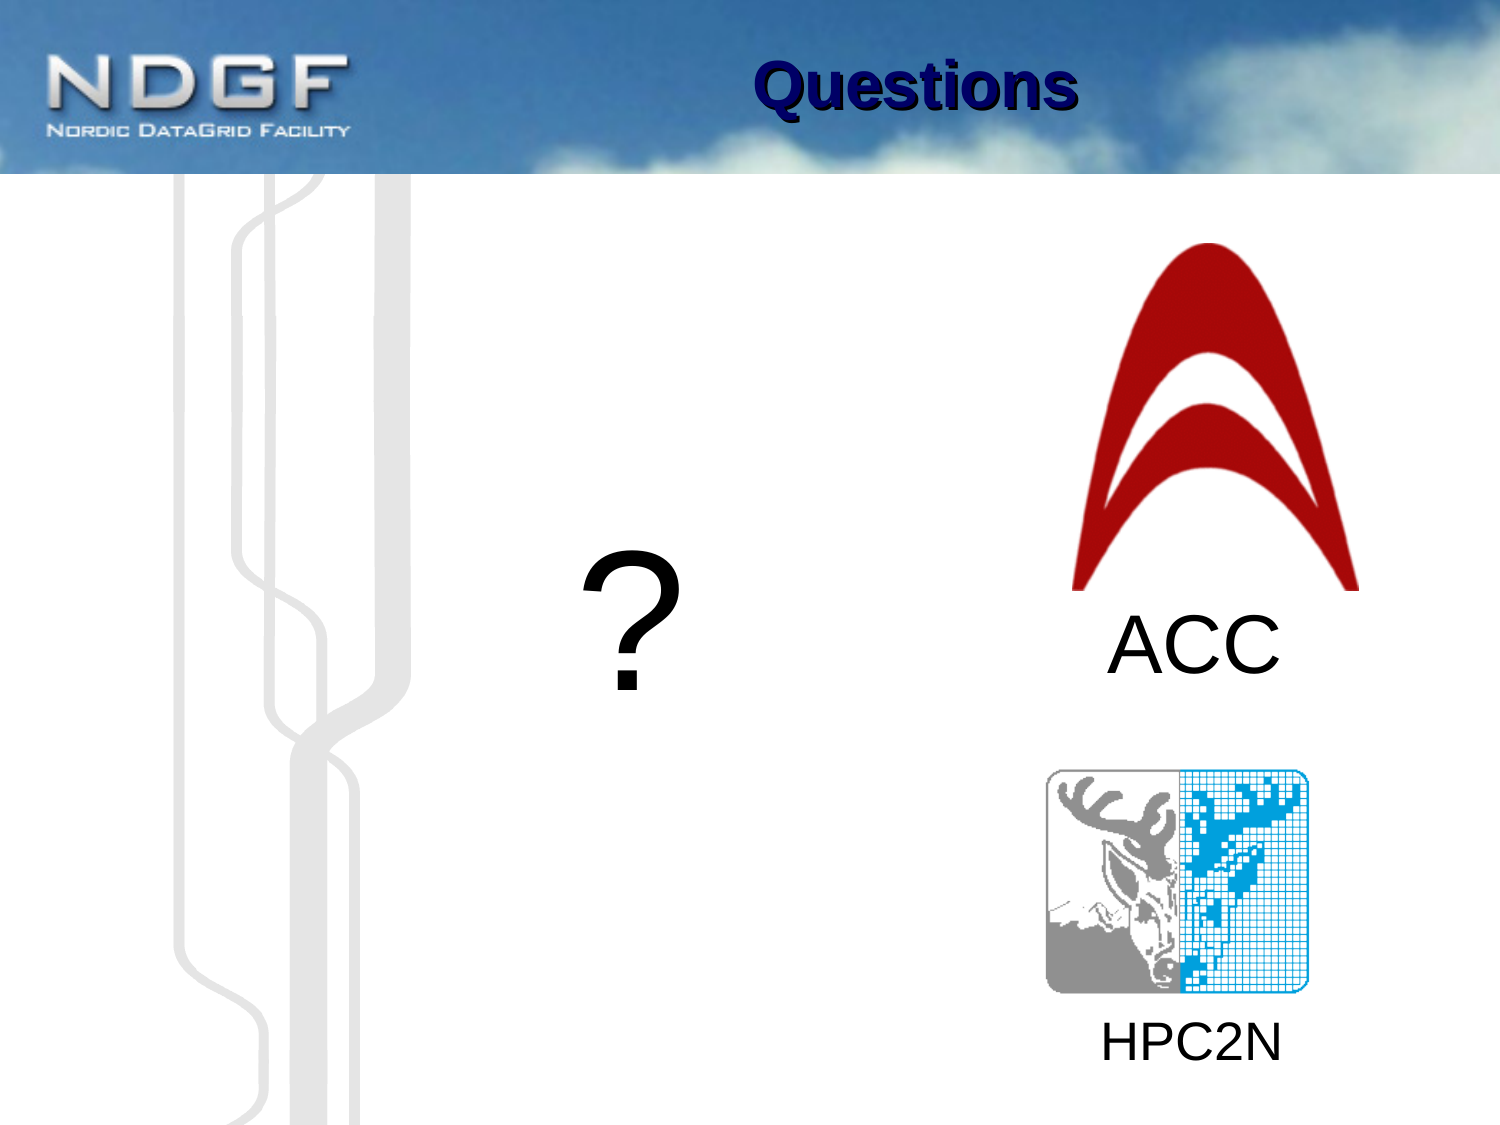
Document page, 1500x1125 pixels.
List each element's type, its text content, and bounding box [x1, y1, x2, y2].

picture [1033, 768, 1328, 1004]
picture [0, 0, 1500, 1125]
text_box ACC [1092, 590, 1298, 709]
picture [1072, 243, 1359, 591]
text_box HPC2N [1085, 1003, 1300, 1087]
text_box ? [561, 501, 702, 765]
title Questions [372, 26, 1459, 142]
